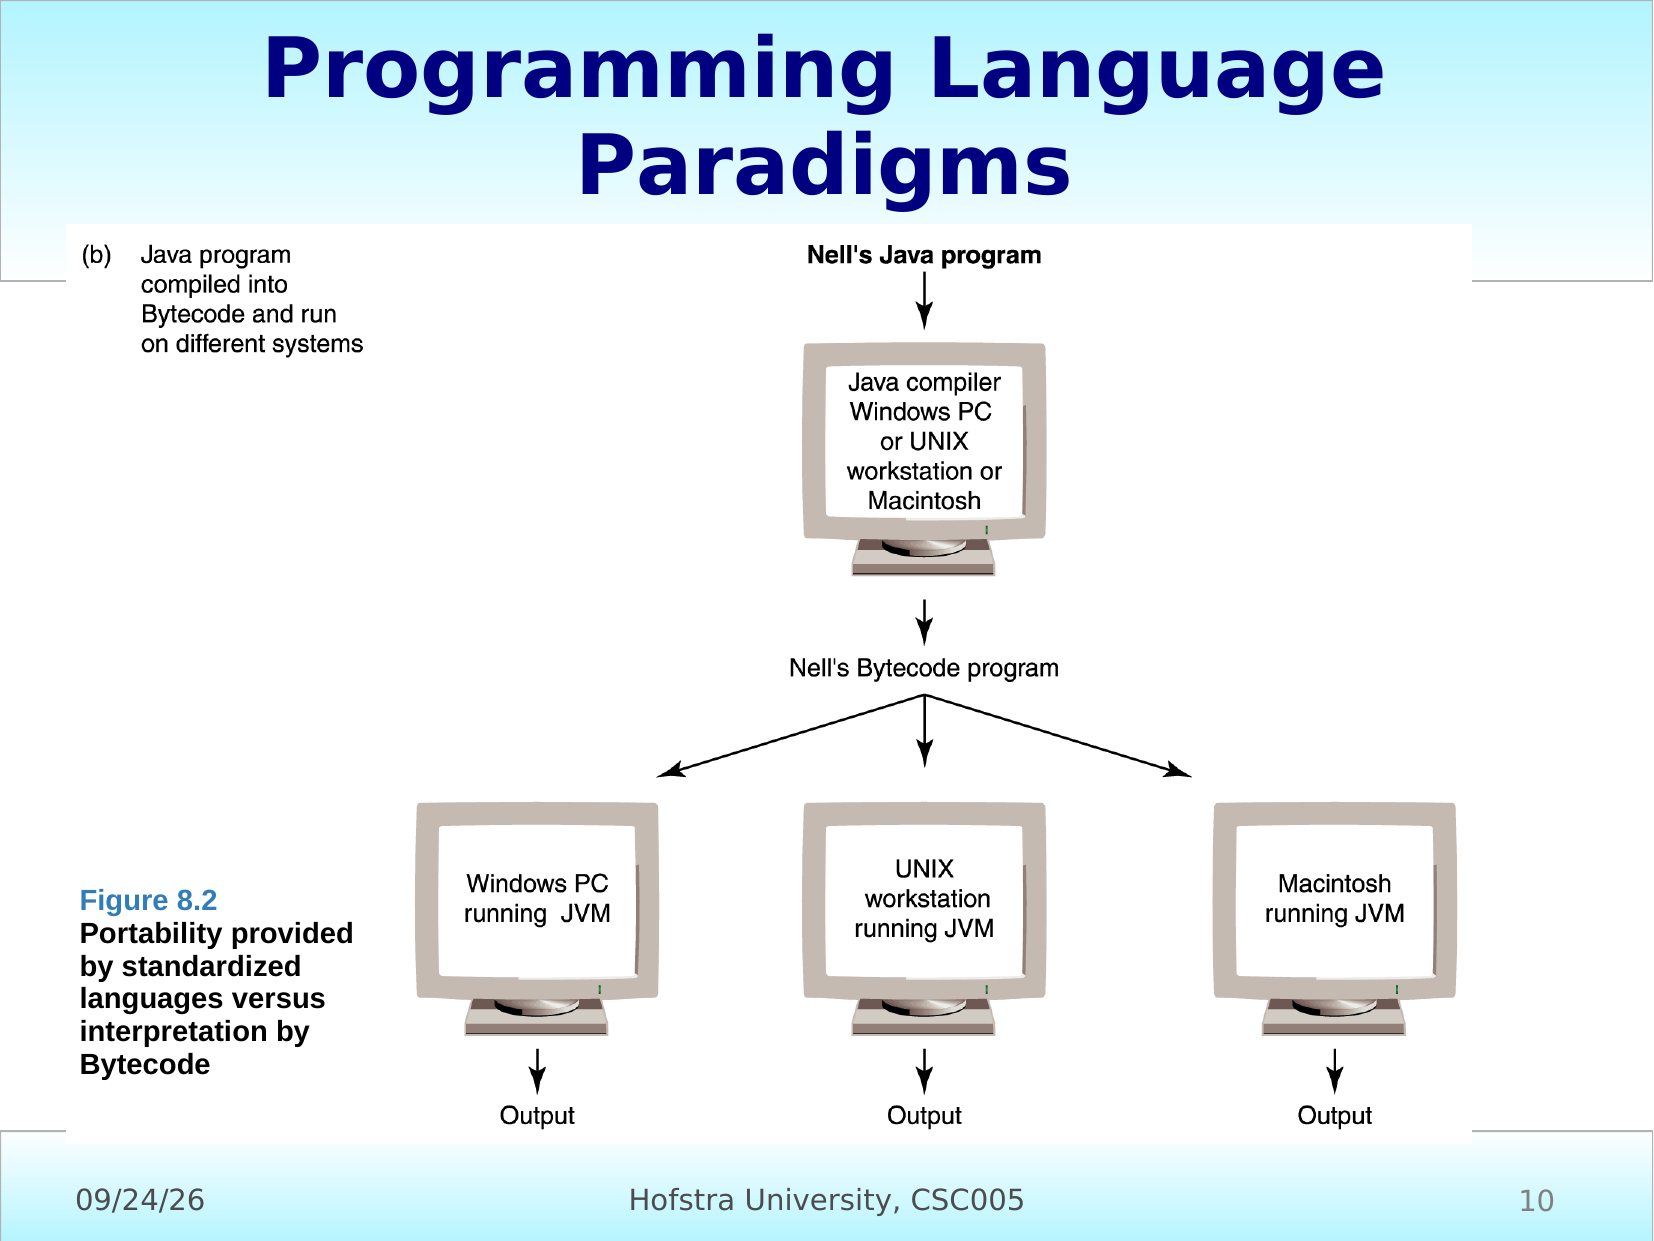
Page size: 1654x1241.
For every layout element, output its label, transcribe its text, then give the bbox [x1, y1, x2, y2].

text_box Figure 8.2 Portability provided by standardized languages versus interpretation by Bytecode [64, 876, 396, 1089]
picture [66, 224, 1472, 1144]
title Programming Language Paradigms [37, 12, 1612, 222]
